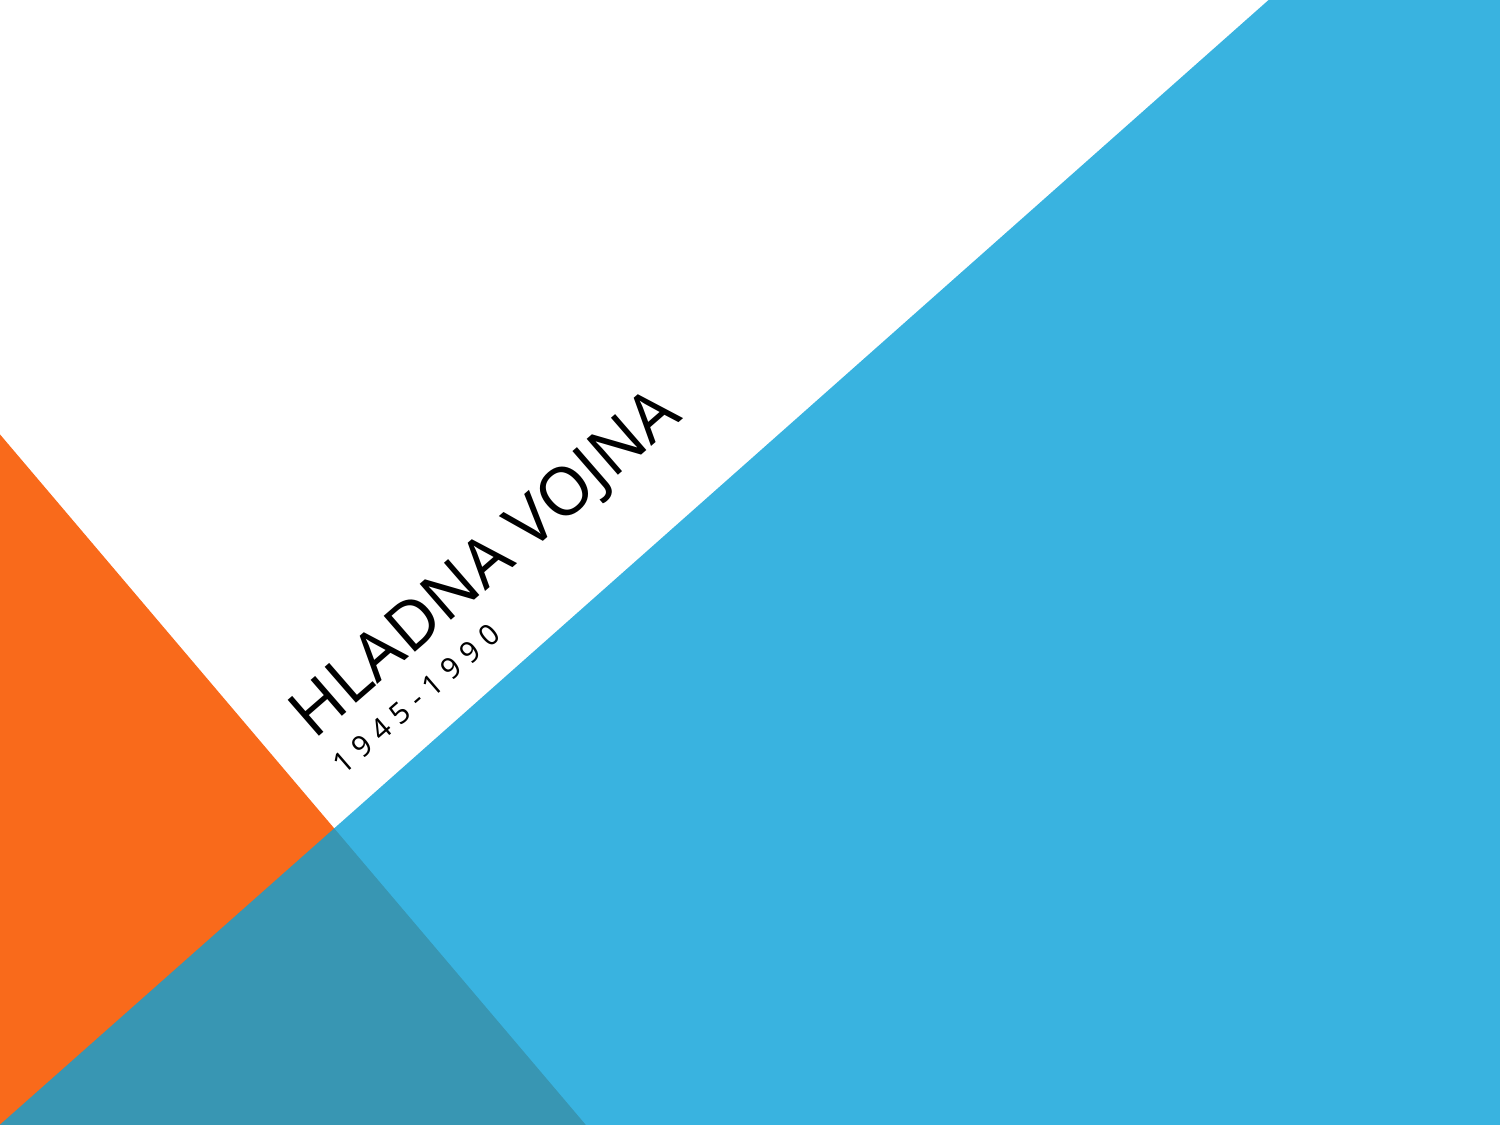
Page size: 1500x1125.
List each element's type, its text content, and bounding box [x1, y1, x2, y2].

title HLADNA VOJNA [182, 4, 1012, 761]
subtitle 1945-1990 [312, 61, 1154, 803]
